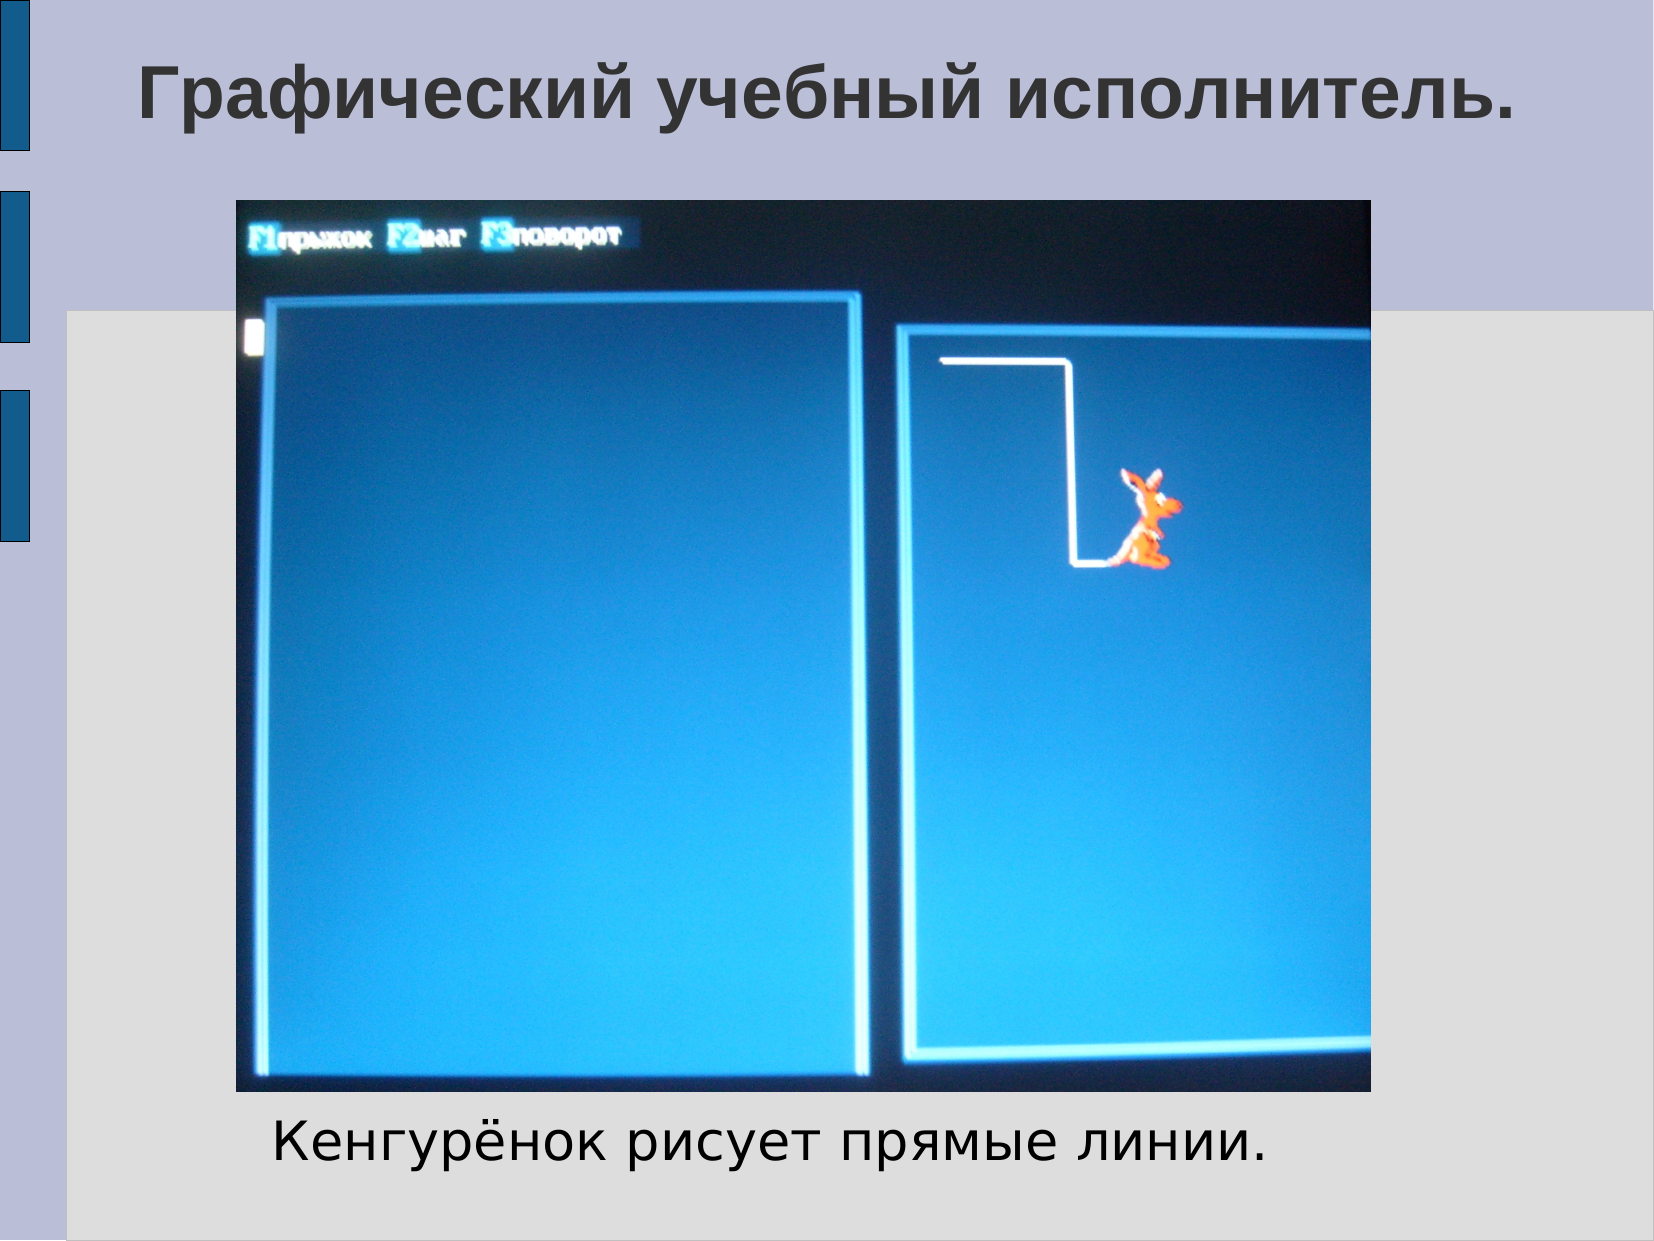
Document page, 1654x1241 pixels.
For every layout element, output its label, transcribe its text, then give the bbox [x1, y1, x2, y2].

title Графический учебный исполнитель. [82, 5, 1571, 180]
list Кенгурёнок рисует прямые линии. [236, 1110, 1418, 1211]
picture [236, 200, 1371, 1092]
